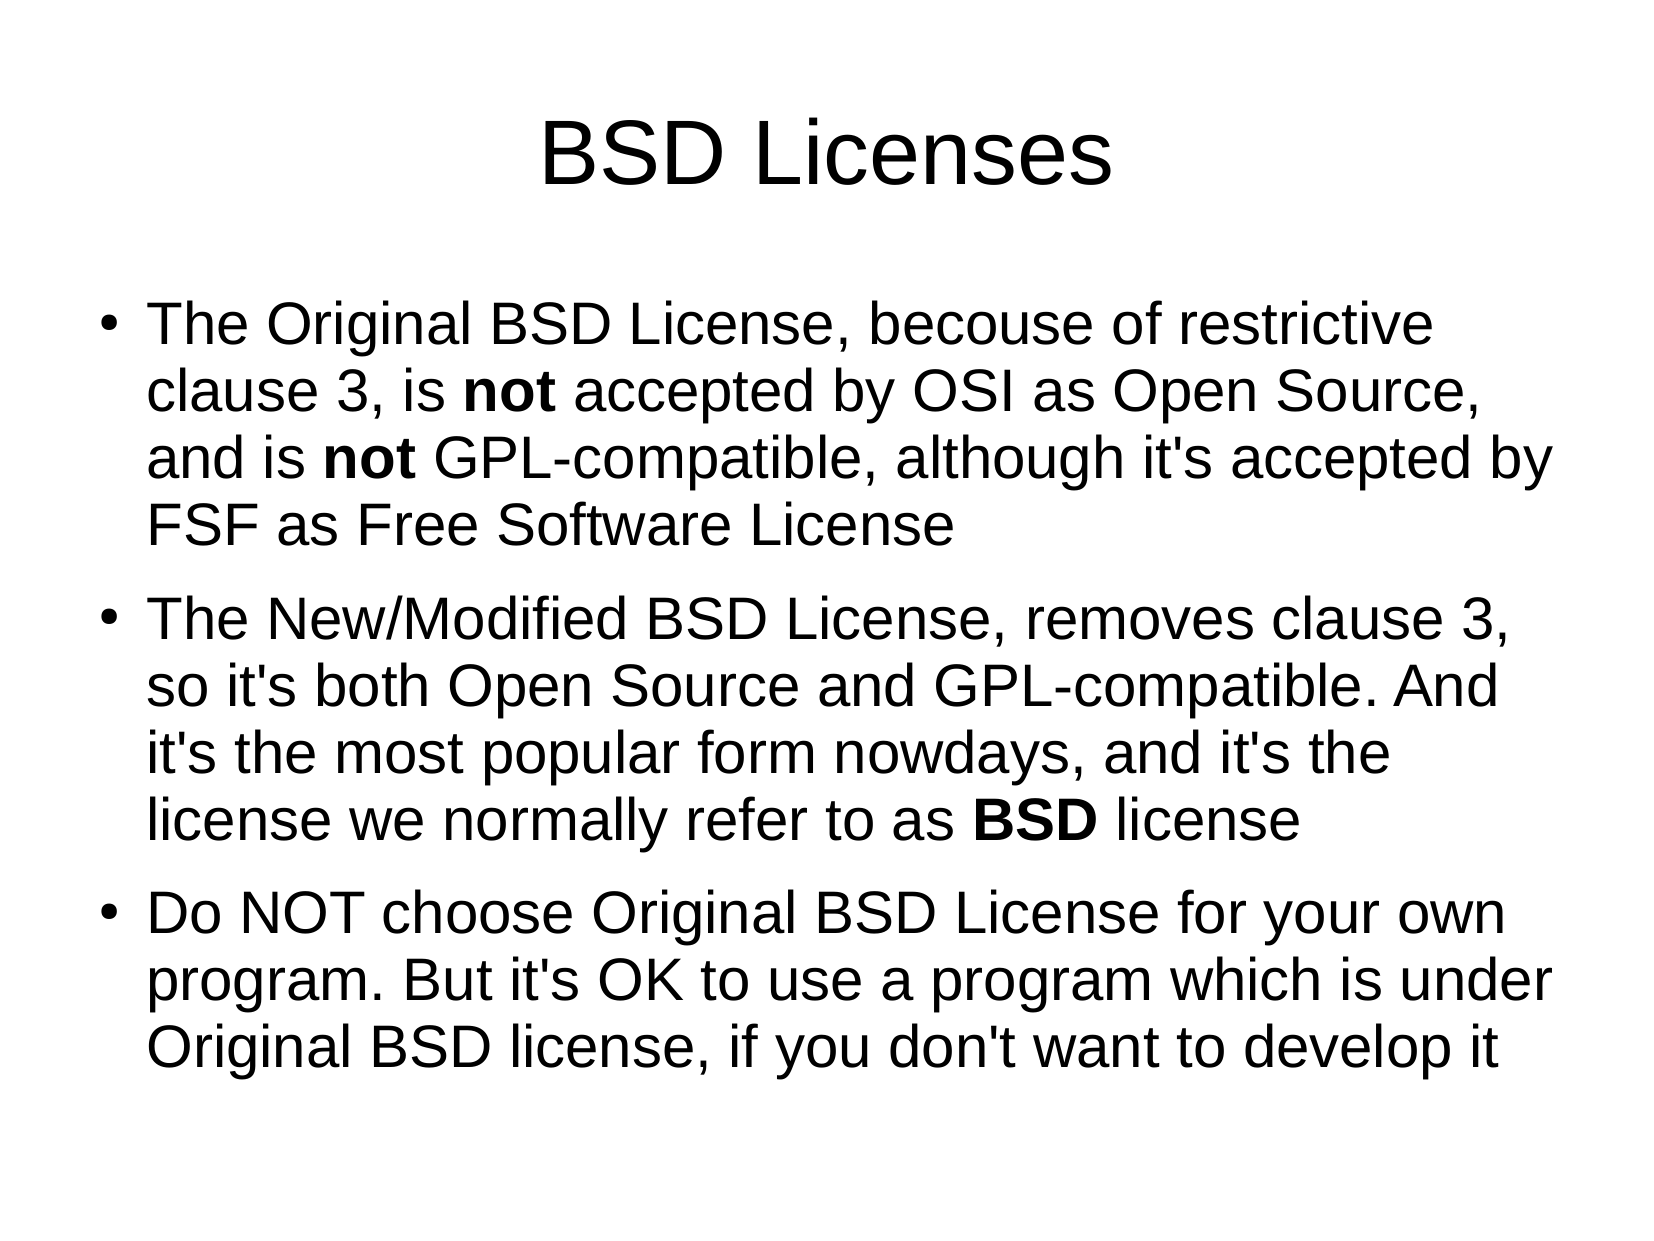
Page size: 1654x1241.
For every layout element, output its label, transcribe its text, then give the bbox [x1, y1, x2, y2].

list The Original BSD License, becouse of restrictive clause 3, is not accepted by OSI as Open Source, and is not GPL-compatible, although it's accepted by FSF as Free Software License The New/Modified BSD License, removes clause 3, so it's both Open Source and GPL-compatible. And it's the most popular form nowdays, and it's the license we normally refer to as BSD license Do NOT choose Original BSD License for your own program. But it's OK to use a program which is under Original BSD license, if you don't want to develop it [82, 290, 1571, 1096]
title BSD Licenses [82, 49, 1571, 257]
